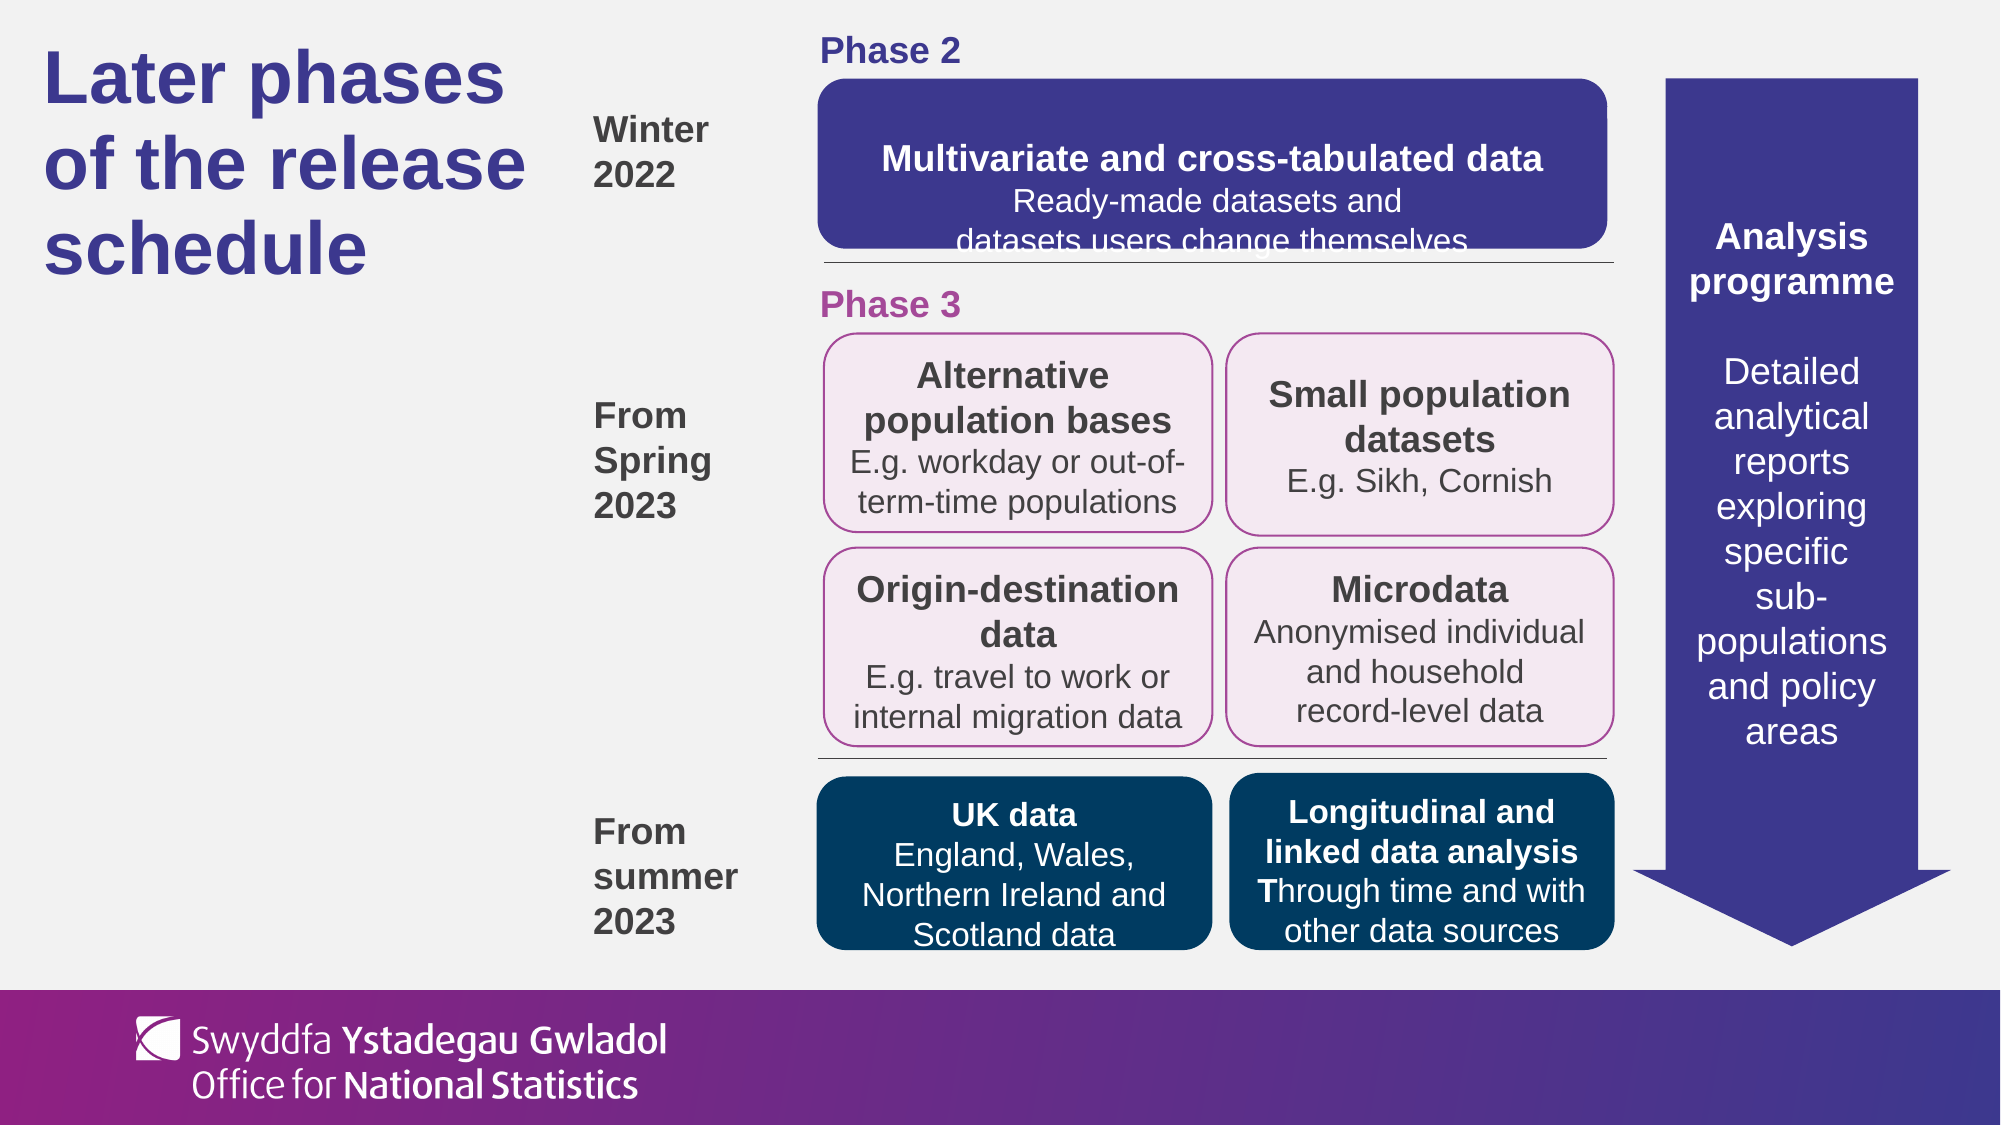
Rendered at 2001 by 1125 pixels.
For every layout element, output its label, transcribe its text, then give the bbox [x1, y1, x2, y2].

text_box Alternative population bases E.g. workday or out-of-term-time populations [823, 333, 1213, 533]
text_box From summer 2023 [578, 799, 866, 951]
text_box UK data England, Wales, Northern Ireland and Scotland data [817, 777, 1212, 950]
text_box Microdata Anonymised individual and household record-level data [1226, 547, 1614, 747]
text_box Analysis programme Detailed analytical reports exploring specific sub-populations and policy areas [1632, 78, 1952, 947]
text_box Phase 3 [804, 272, 1410, 334]
text_box Winter 2022 [578, 97, 848, 202]
title Later phases of the release schedule [43, 35, 566, 122]
text_box From Spring 2023 [579, 384, 848, 534]
text_box Multivariate and cross-tabulated data Ready-made datasets and datasets users change themselves [817, 78, 1608, 249]
text_box Small population datasets E.g. Sikh, Cornish [1226, 333, 1614, 536]
text_box Phase 2 [804, 18, 1780, 80]
text_box Longitudinal and linked data analysis Through time and with other data sources [1230, 773, 1614, 950]
text_box Origin-destination data E.g. travel to work or internal migration data [823, 547, 1213, 747]
